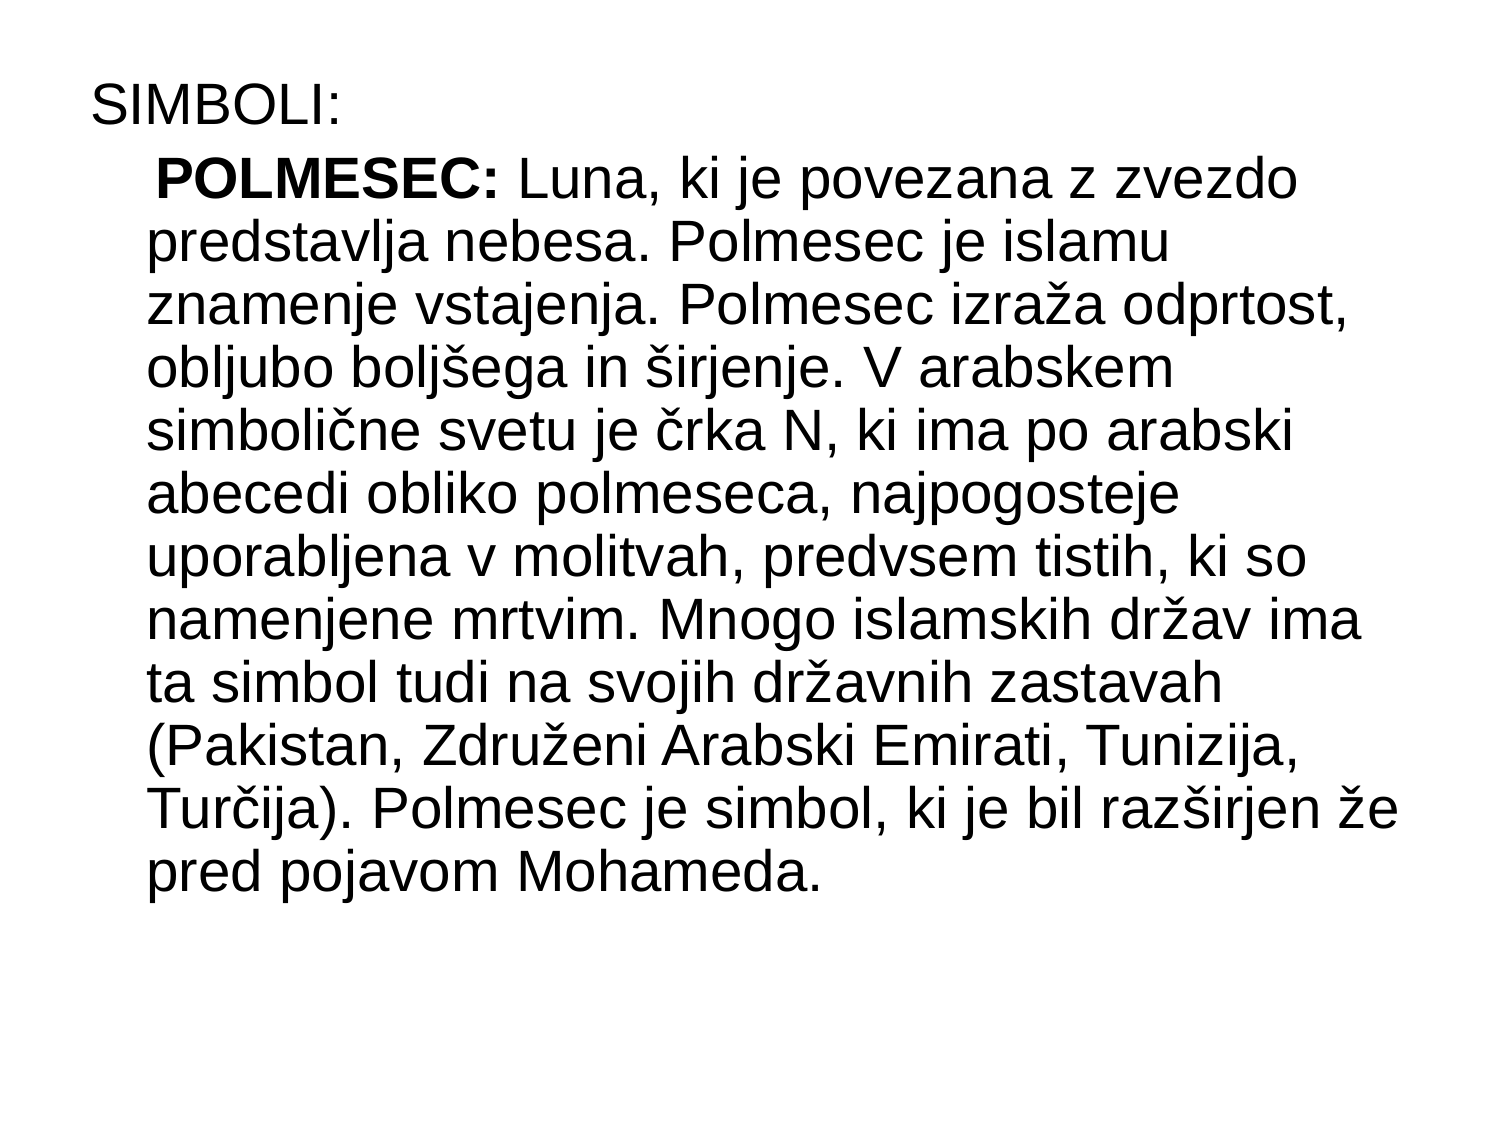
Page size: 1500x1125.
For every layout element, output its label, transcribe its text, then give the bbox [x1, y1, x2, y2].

list SIMBOLI: POLMESEC: Luna, ki je povezana z zvezdo predstavlja nebesa. Polmesec je islamu znamenje vstajenja. Polmesec izraža odprtost, obljubo boljšega in širjenje. V arabskem simbolične svetu je črka N, ki ima po arabski abecedi obliko polmeseca, najpogosteje uporabljena v molitvah, predvsem tistih, ki so namenjene mrtvim. Mnogo islamskih držav ima ta simbol tudi na svojih državnih zastavah (Pakistan, Združeni Arabski Emirati, Tunizija, Turčija). Polmesec je simbol, ki je bil razširjen že pred pojavom Mohameda. [75, 66, 1425, 1005]
